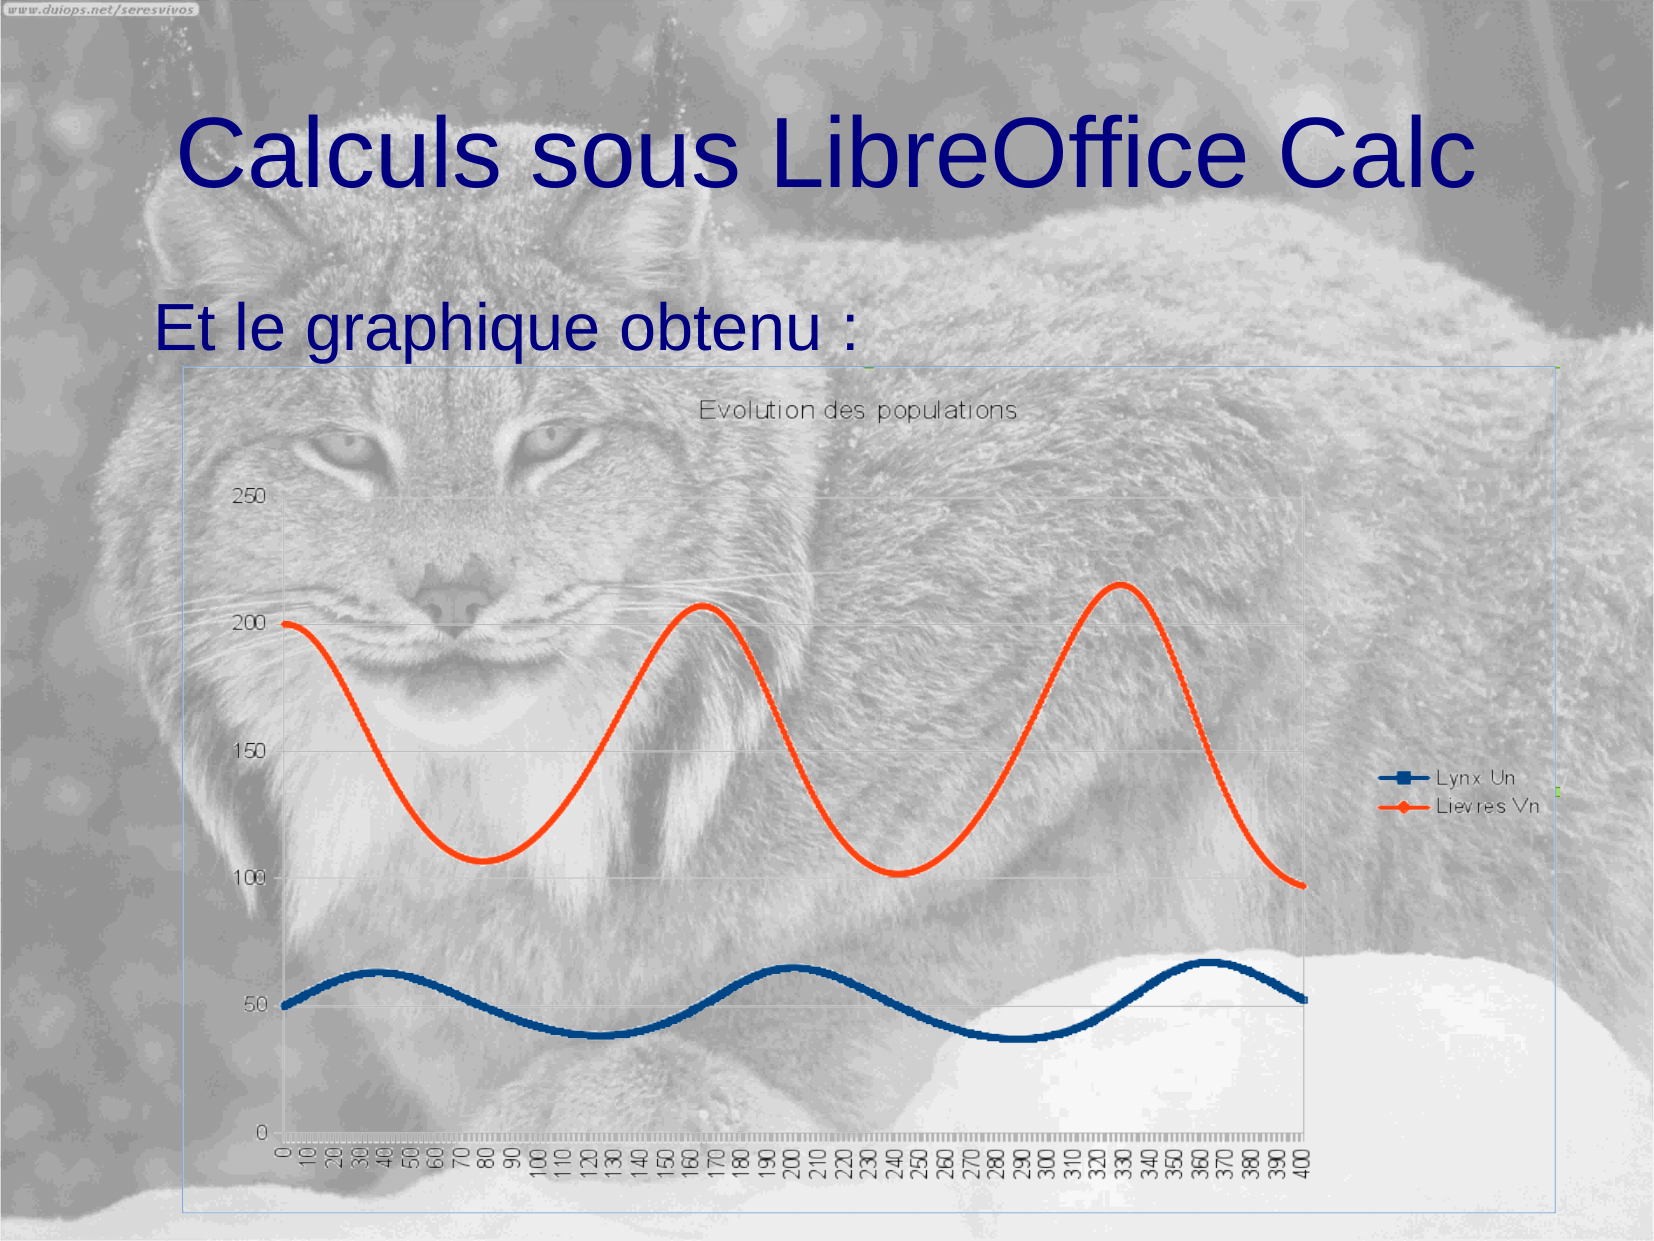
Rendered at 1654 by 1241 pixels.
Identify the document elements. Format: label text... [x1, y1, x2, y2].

picture [0, 0, 1654, 1241]
title Calculs sous LibreOffice Calc [82, 49, 1571, 257]
list Et le graphique obtenu : [82, 290, 1560, 1010]
